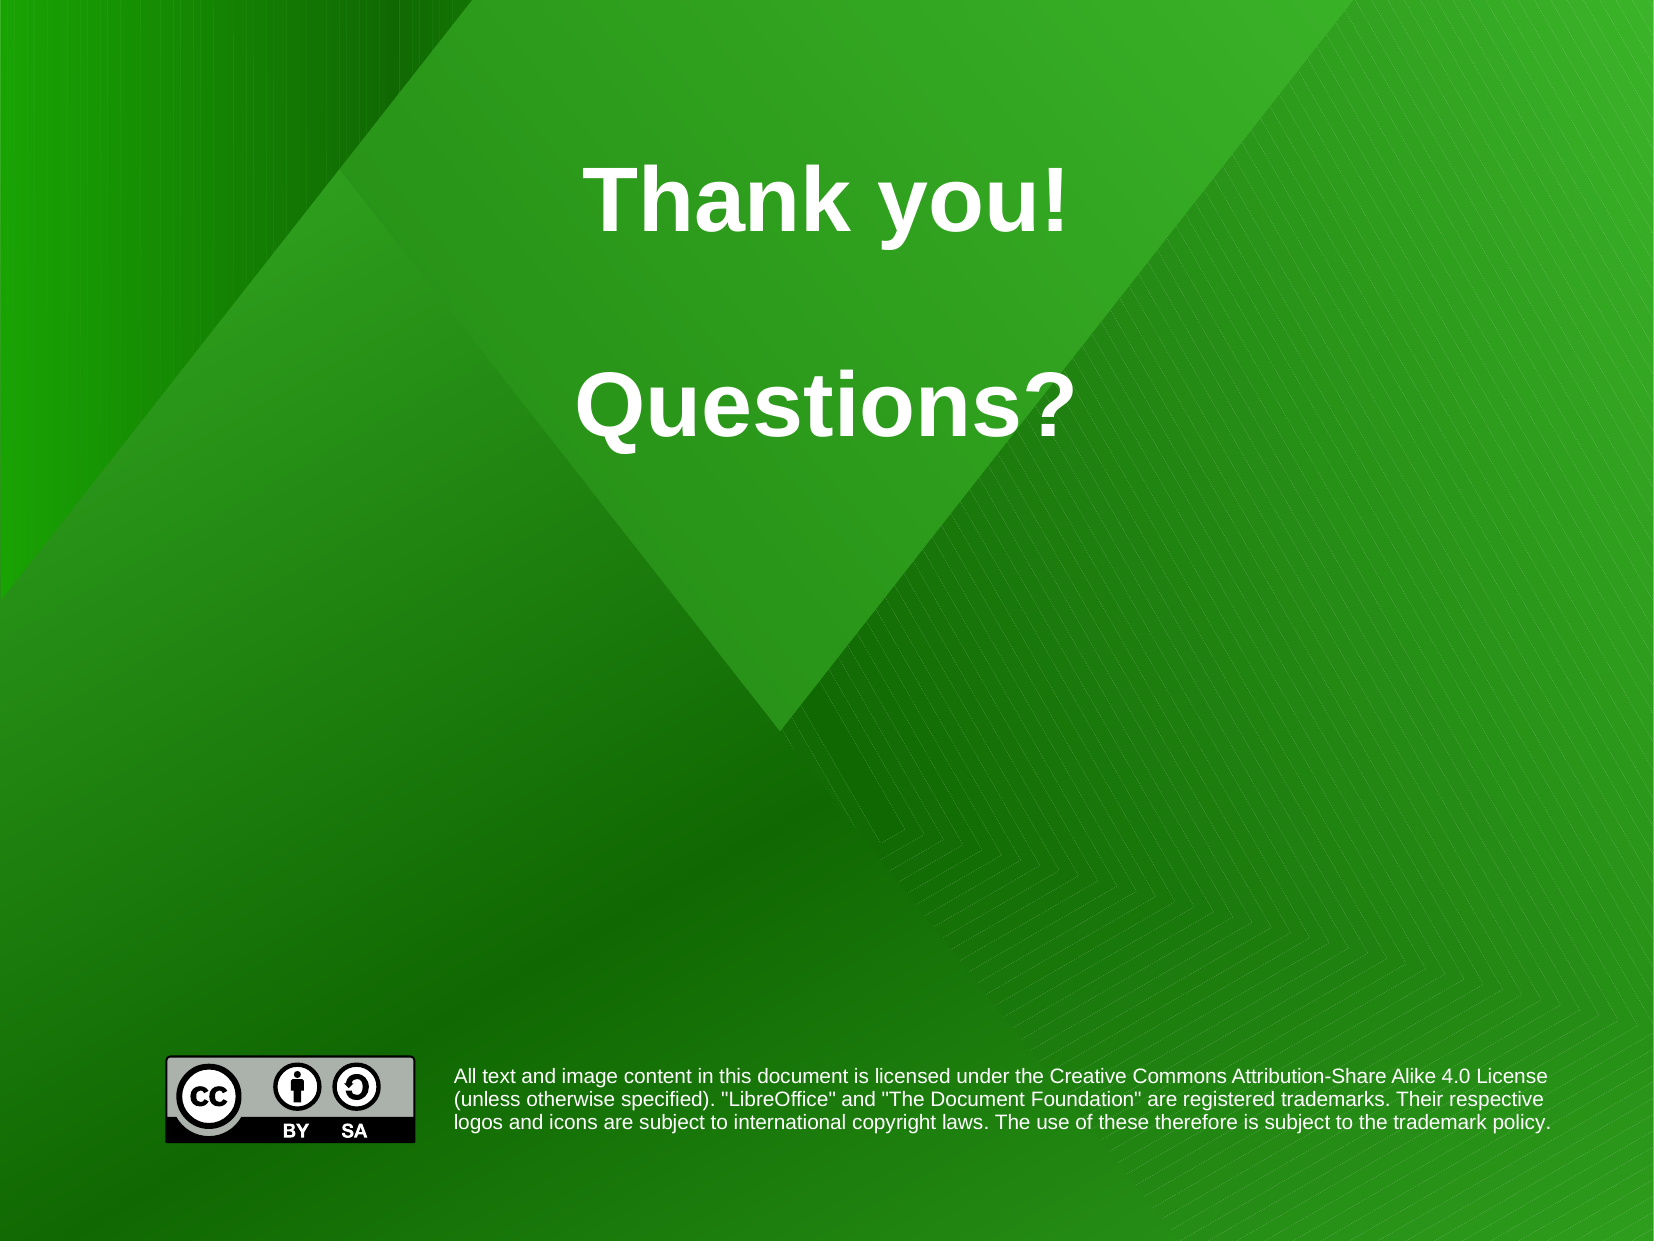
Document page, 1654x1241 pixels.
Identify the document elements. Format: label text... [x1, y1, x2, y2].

title Thank you! Questions? [82, 49, 1571, 556]
